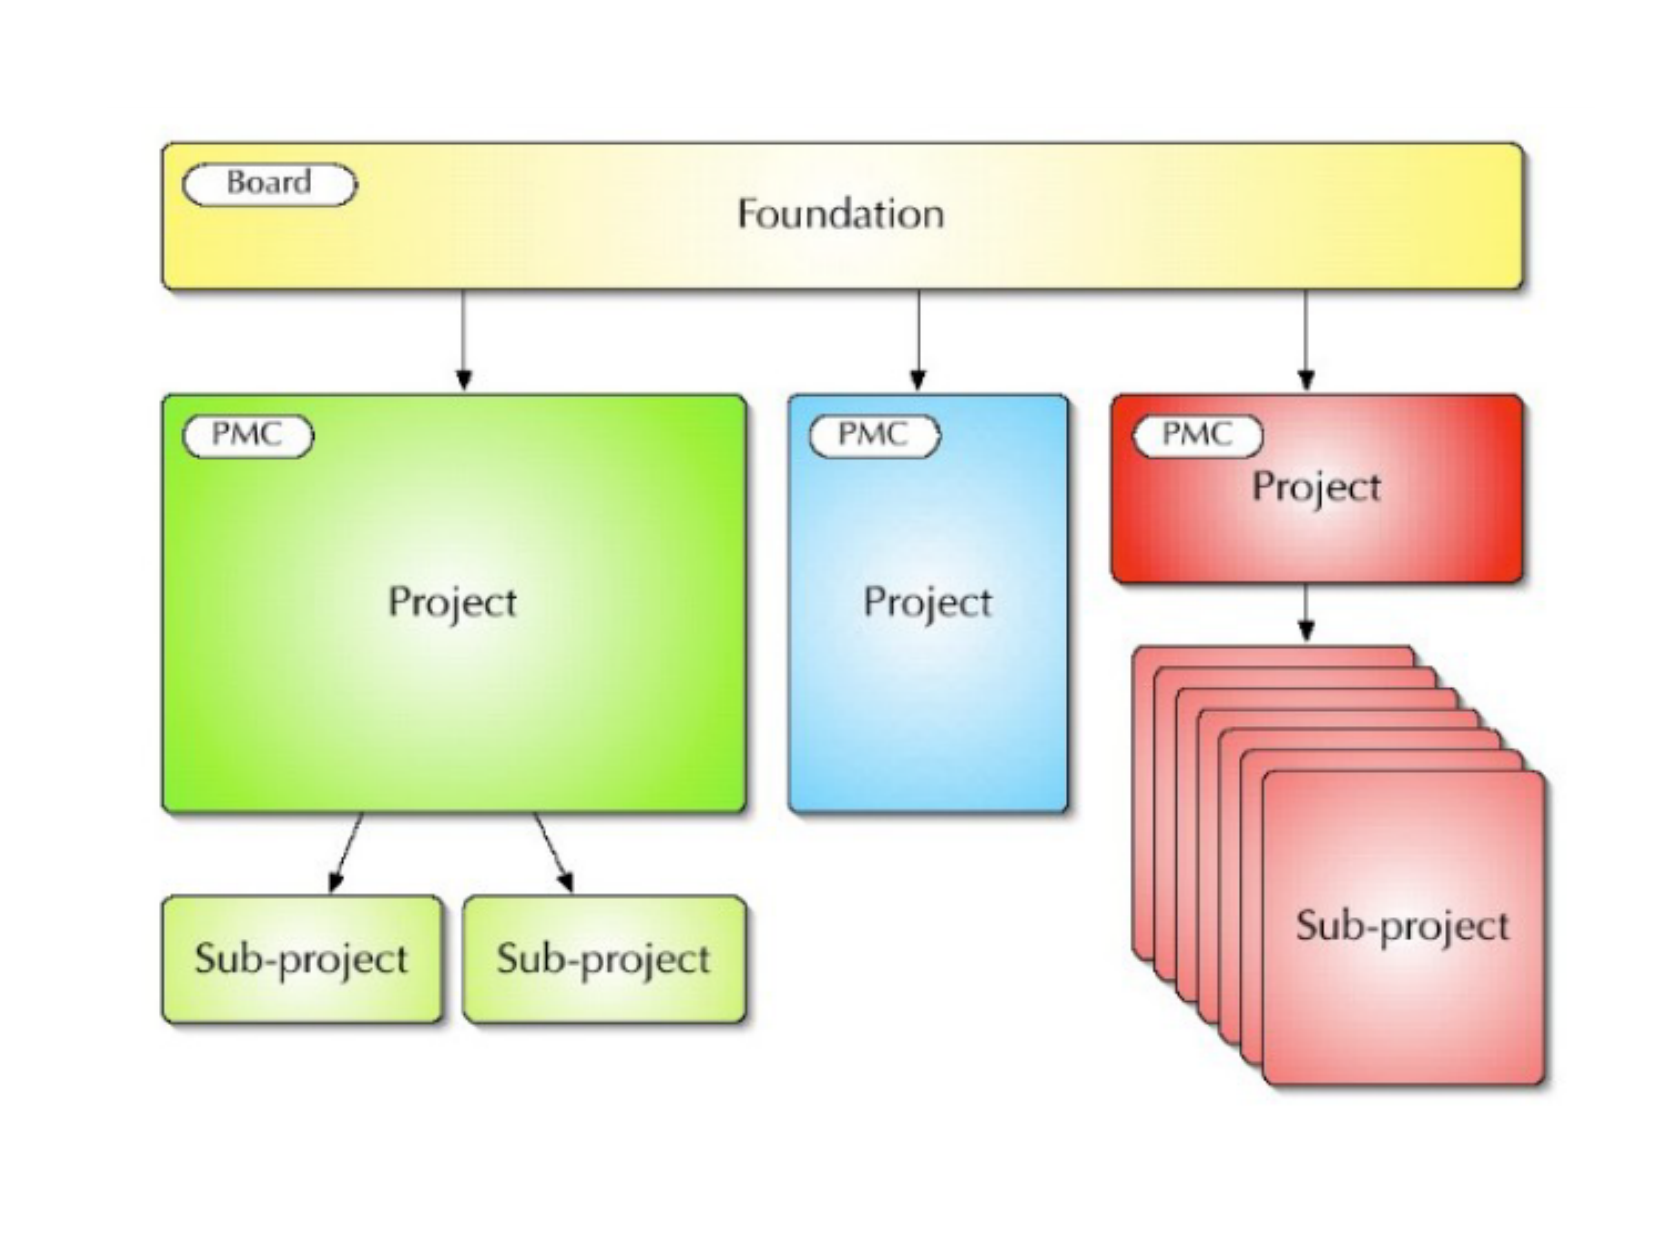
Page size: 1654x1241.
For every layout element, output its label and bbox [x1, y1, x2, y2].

picture [107, 106, 1595, 1140]
